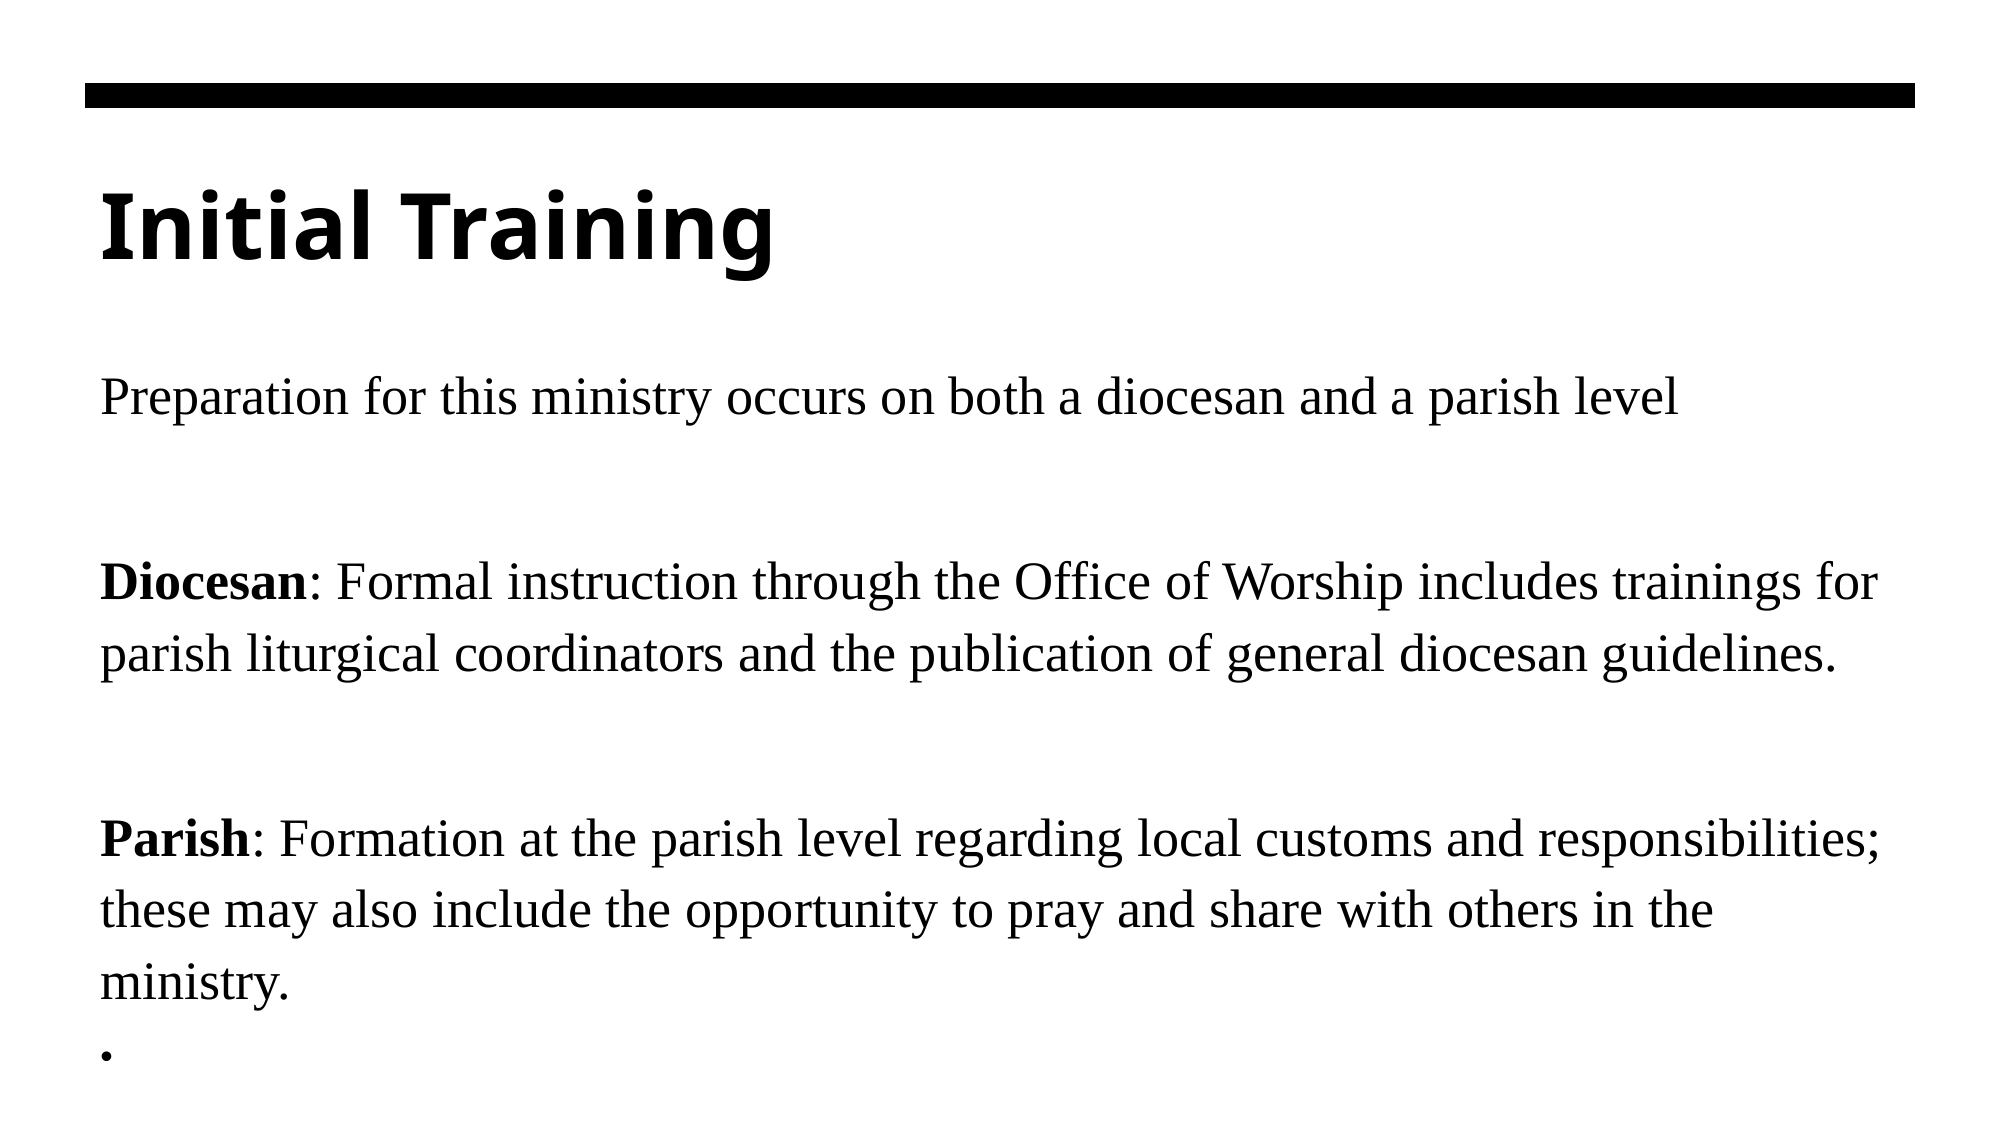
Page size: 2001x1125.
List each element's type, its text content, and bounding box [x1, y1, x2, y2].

title Initial Training [85, 160, 1916, 346]
list Preparation for this ministry occurs on both a diocesan and a parish level Diocesan: Formal instruction through the Office of Worship includes trainings for parish liturgical coordinators and the publication of general diocesan guidelines. Parish: Formation at the parish level regarding local customs and responsibilities; these may also include the opportunity to pray and share with others in the ministry. [85, 346, 1916, 1037]
